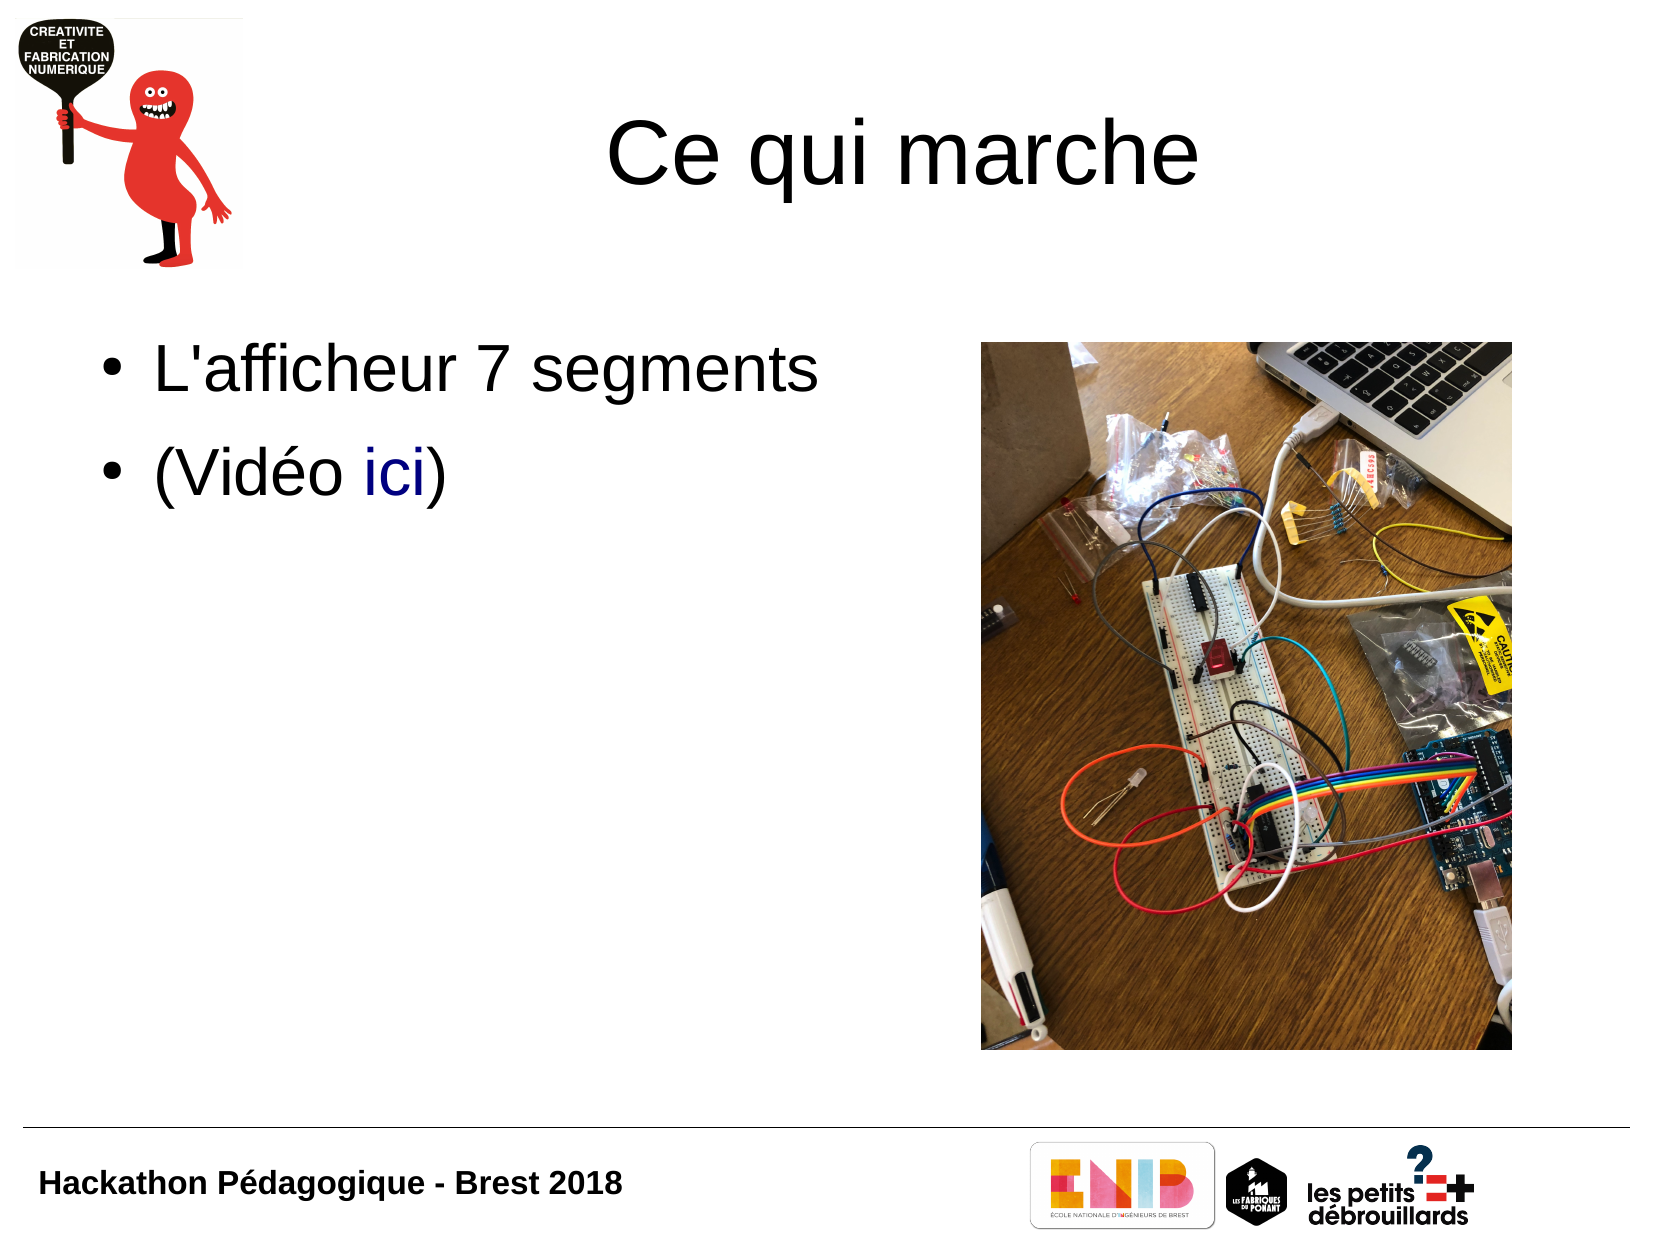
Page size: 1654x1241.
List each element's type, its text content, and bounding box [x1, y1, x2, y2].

text_box Hackathon Pédagogique - Brest 2018 [23, 1157, 945, 1210]
picture [1308, 1145, 1474, 1225]
picture [981, 342, 1512, 1050]
title Ce qui marche [236, 49, 1571, 257]
picture [15, 18, 243, 269]
list L'afficheur 7 segments (Vidéo ici) [82, 330, 1571, 1150]
picture [1015, 1127, 1287, 1241]
